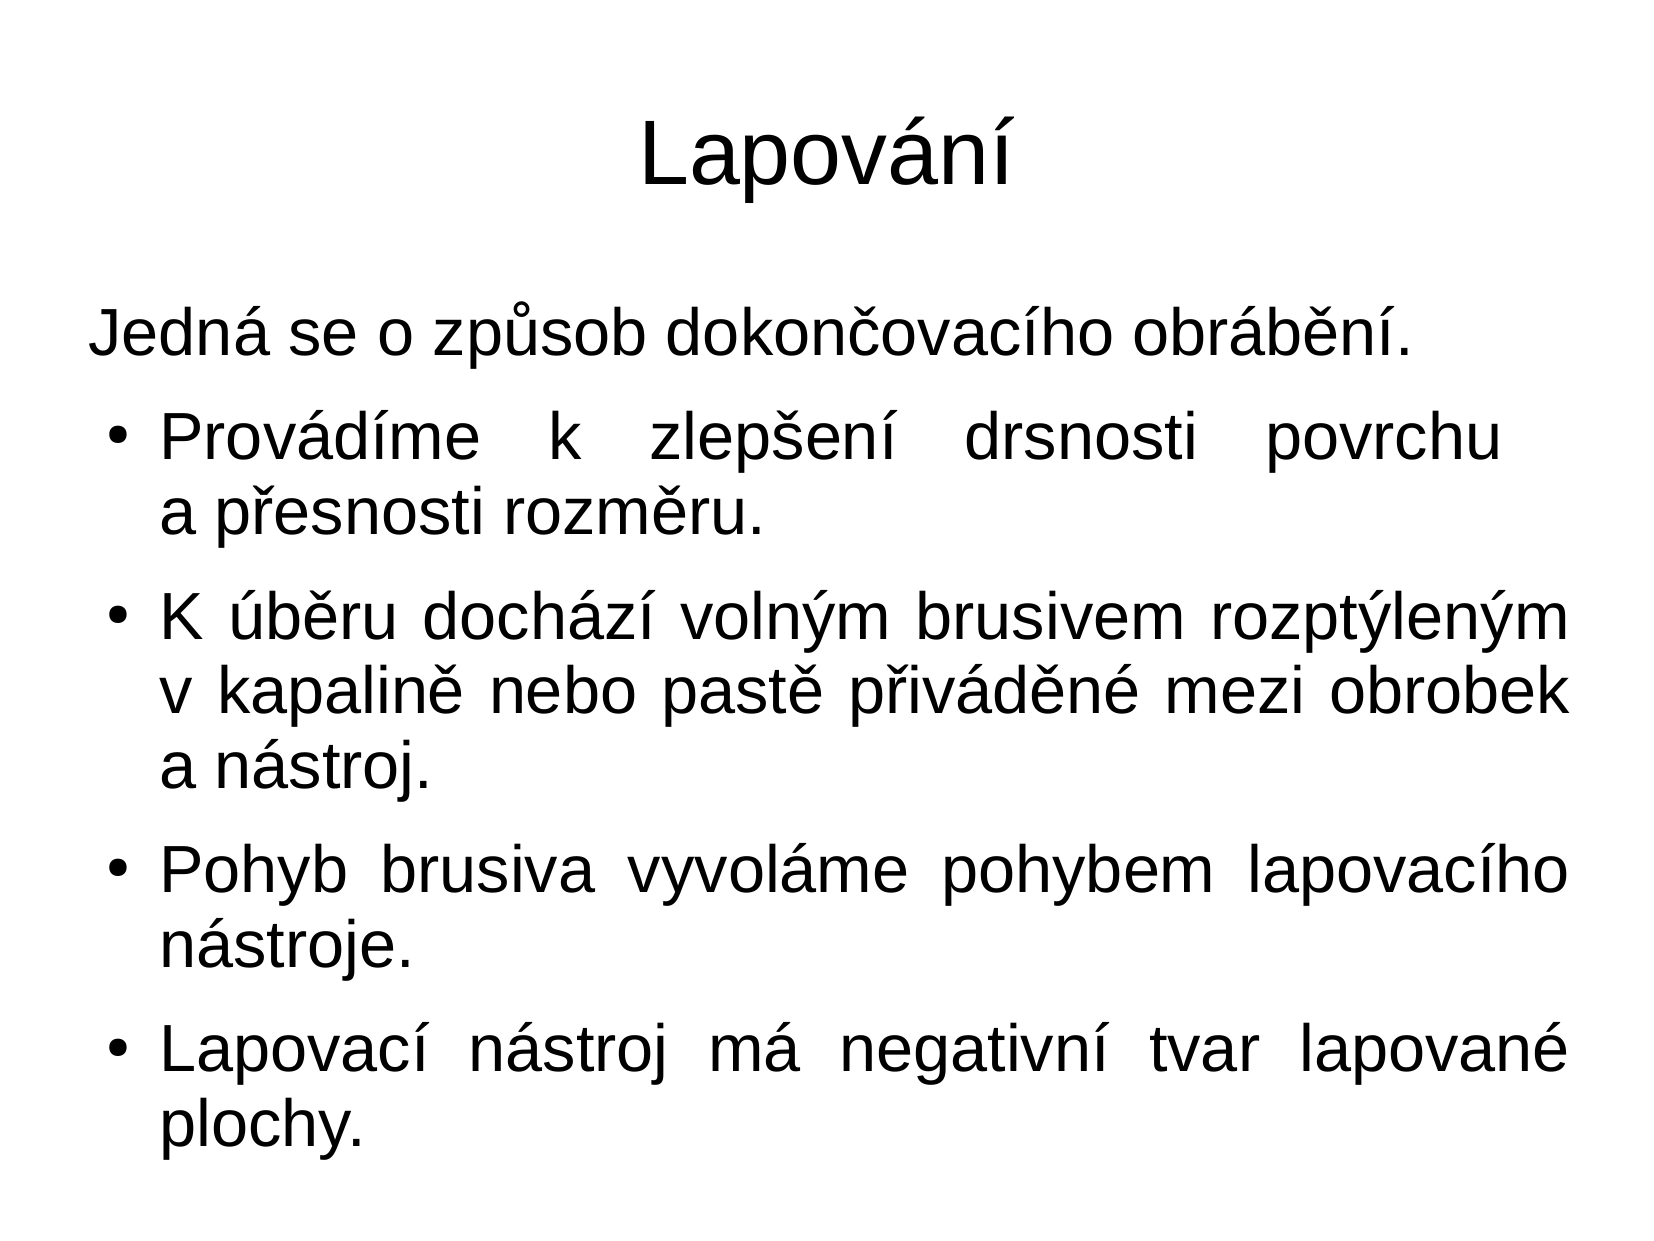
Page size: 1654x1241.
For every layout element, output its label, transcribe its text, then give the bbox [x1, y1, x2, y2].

list Jedná se o způsob dokončovacího obrábění. Provádíme k zlepšení drsnosti povrchu a přesnosti rozměru. K úběru dochází volným brusivem rozptýleným v kapalině nebo pastě přiváděné mezi obrobek a nástroj. Pohyb brusiva vyvoláme pohybem lapovacího nástroje. Lapovací nástroj má negativní tvar lapované plochy. [88, 295, 1571, 1162]
title Lapování [82, 49, 1571, 257]
